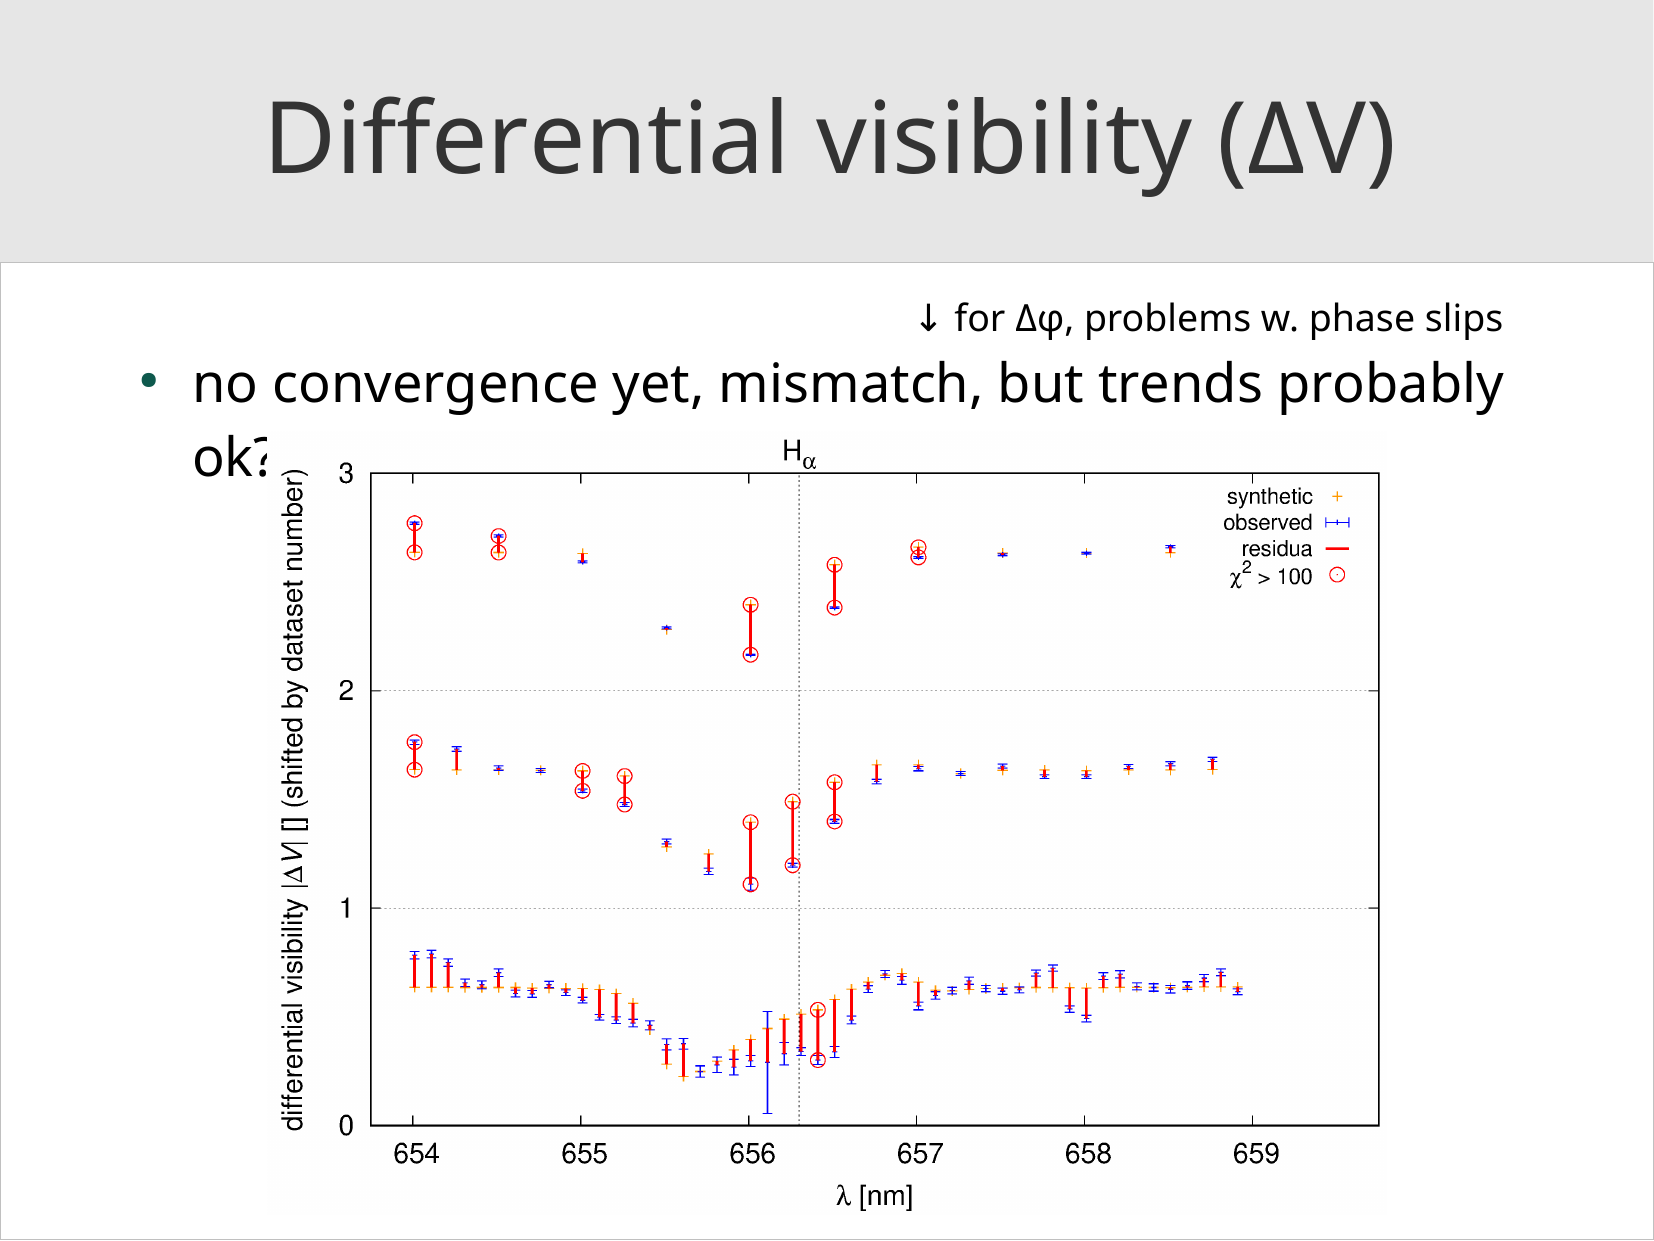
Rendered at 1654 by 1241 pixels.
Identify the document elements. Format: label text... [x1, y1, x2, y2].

text_box ↓ for Δφ, problems w. phase slips [898, 283, 1450, 347]
picture [267, 431, 1387, 1216]
list no convergence yet, mismatch, but trends probably ok? [121, 344, 1534, 1064]
title Differential visibility (ΔV) [124, 31, 1537, 239]
